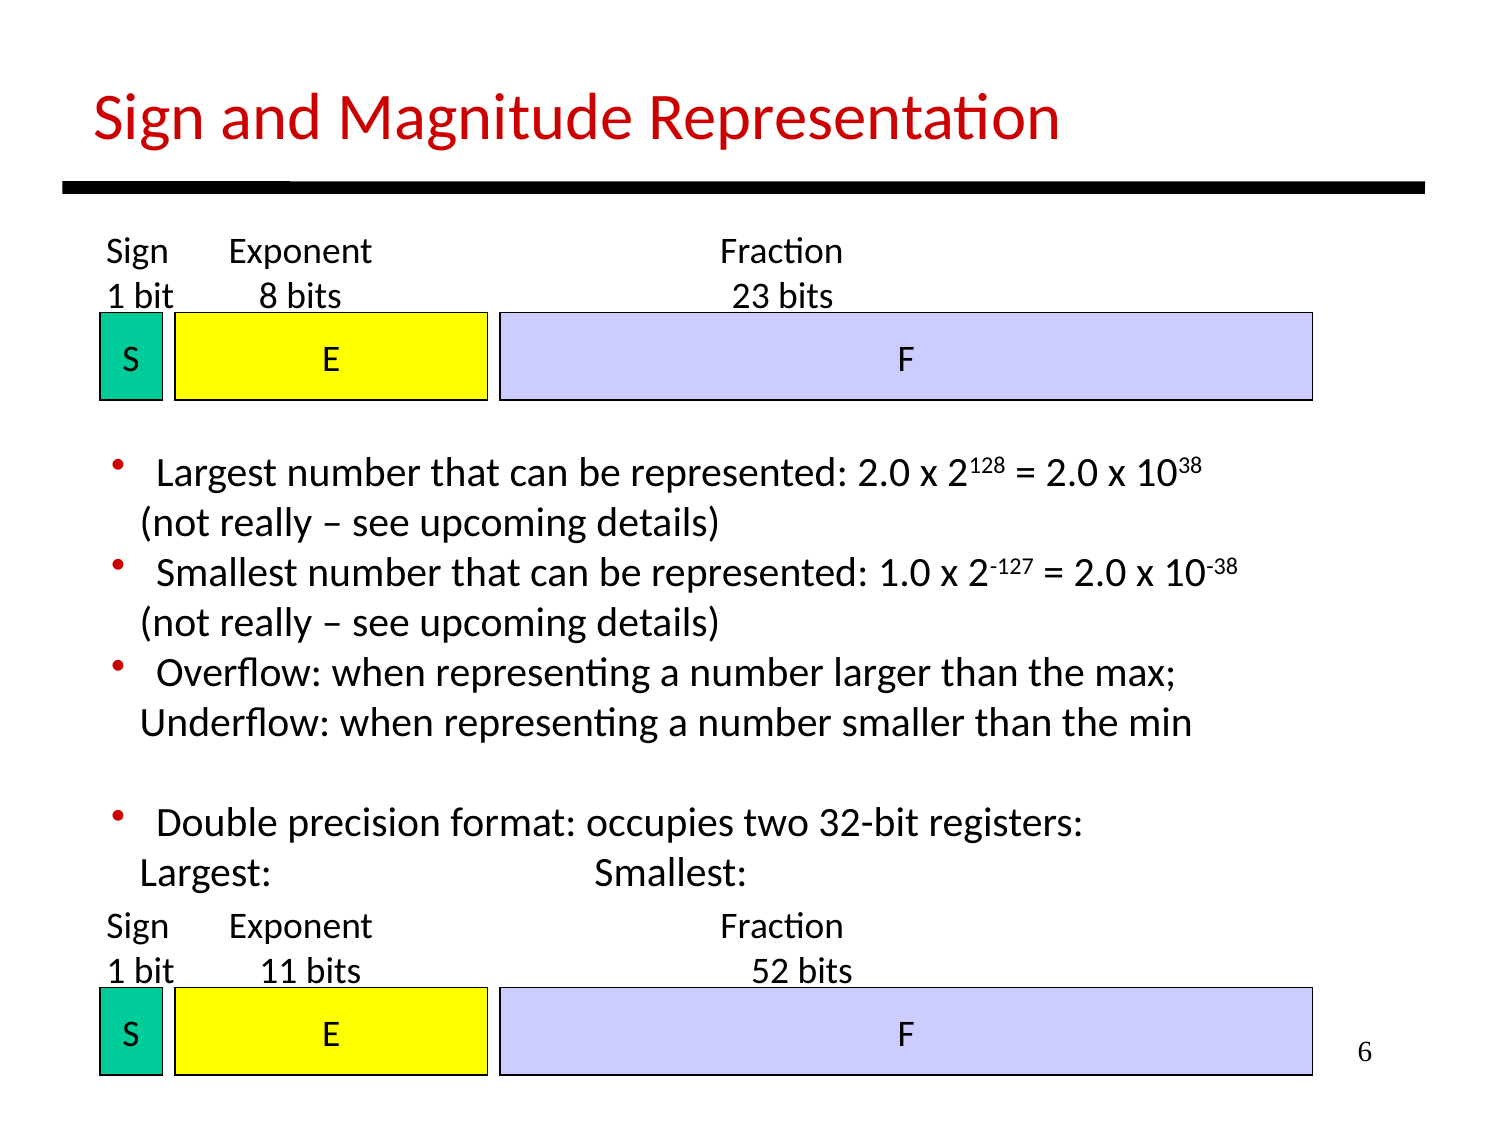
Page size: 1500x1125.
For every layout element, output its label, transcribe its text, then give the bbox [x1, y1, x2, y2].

text_box Sign and Magnitude Representation [78, 65, 1077, 160]
text_box E [174, 312, 488, 400]
text_box F [499, 987, 1313, 1075]
text_box S [99, 987, 163, 1075]
text_box Largest number that can be represented: 2.0 x 2128 = 2.0 x 1038 (not really – see upcoming details) Smallest number that can be represented: 1.0 x 2-127 = 2.0 x 10-38 (not really – see upcoming details) Overflow: when representing a number larger than the max; Underflow: when representing a number smaller than the min Double precision format: occupies two 32-bit registers: Largest: Smallest: [96, 437, 1254, 903]
slide_number <number> [1074, 1025, 1388, 1100]
text_box F [499, 312, 1313, 400]
text_box Sign Exponent Fraction 1 bit 11 bits 52 bits [91, 893, 870, 999]
text_box E [174, 987, 488, 1075]
text_box Sign Exponent Fraction 1 bit 8 bits 23 bits [91, 218, 861, 324]
text_box S [99, 312, 163, 400]
